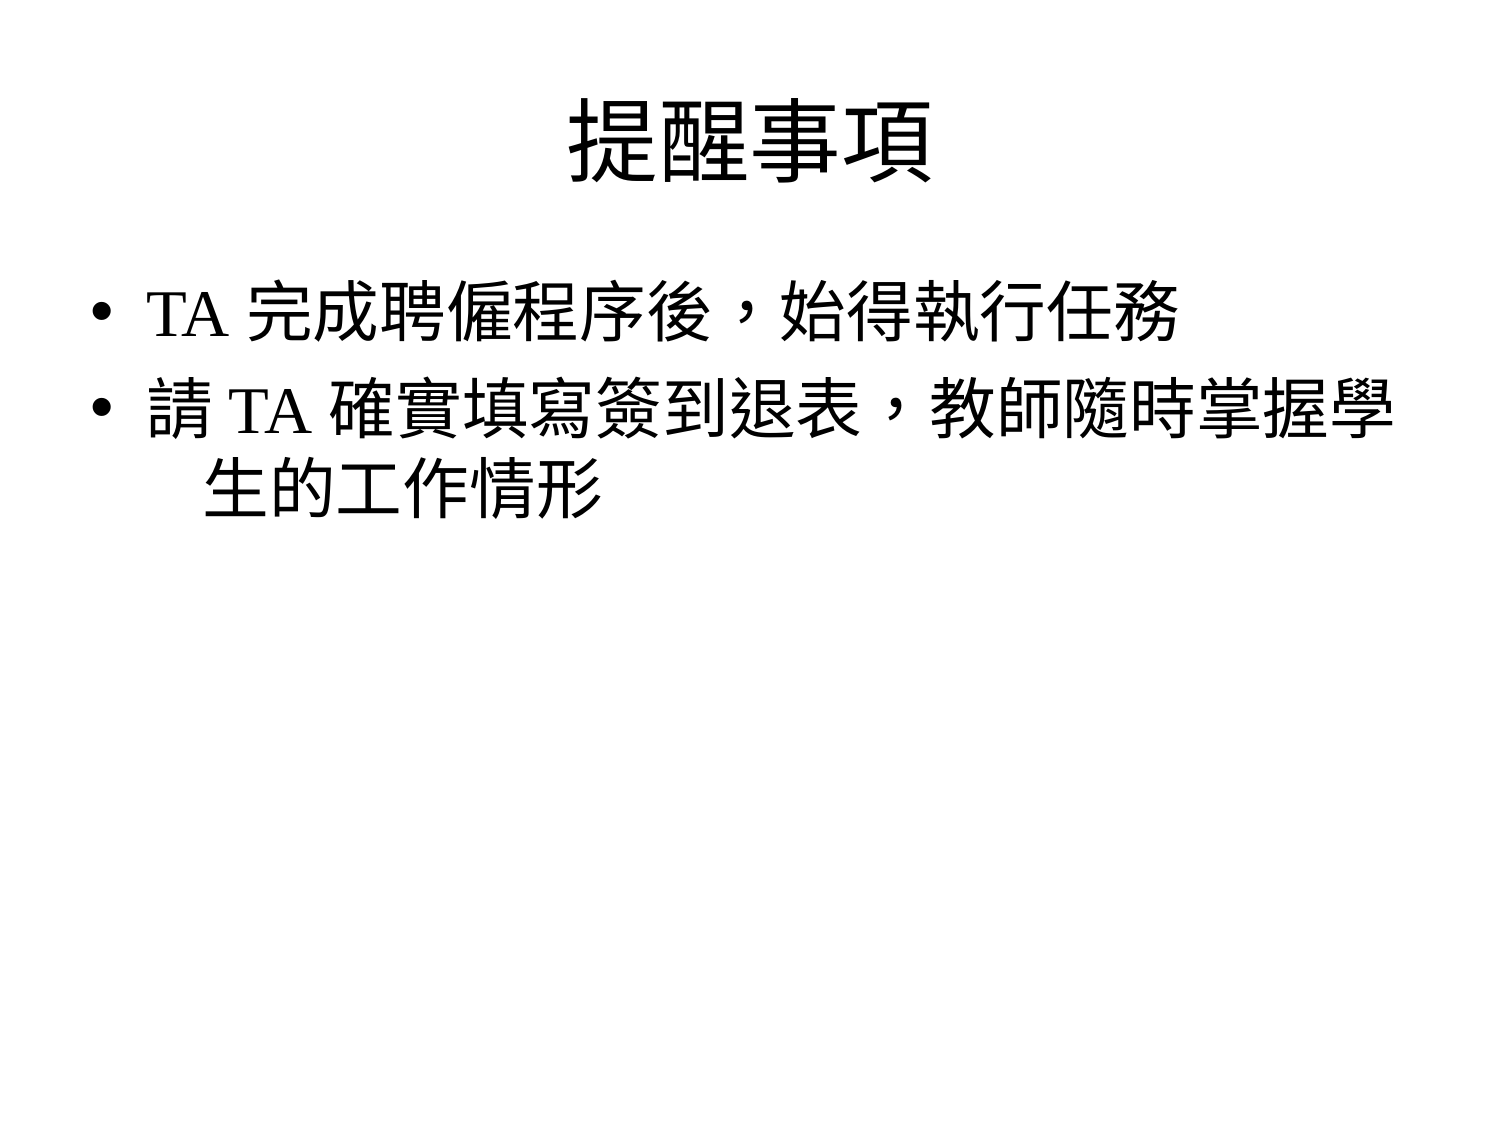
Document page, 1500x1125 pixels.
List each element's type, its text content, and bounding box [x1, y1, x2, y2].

title 提醒事項 [75, 45, 1426, 233]
list TA完成聘僱程序後，始得執行任務 請TA確實填寫簽到退表，教師隨時掌握學生的工作情形 [75, 262, 1426, 1005]
